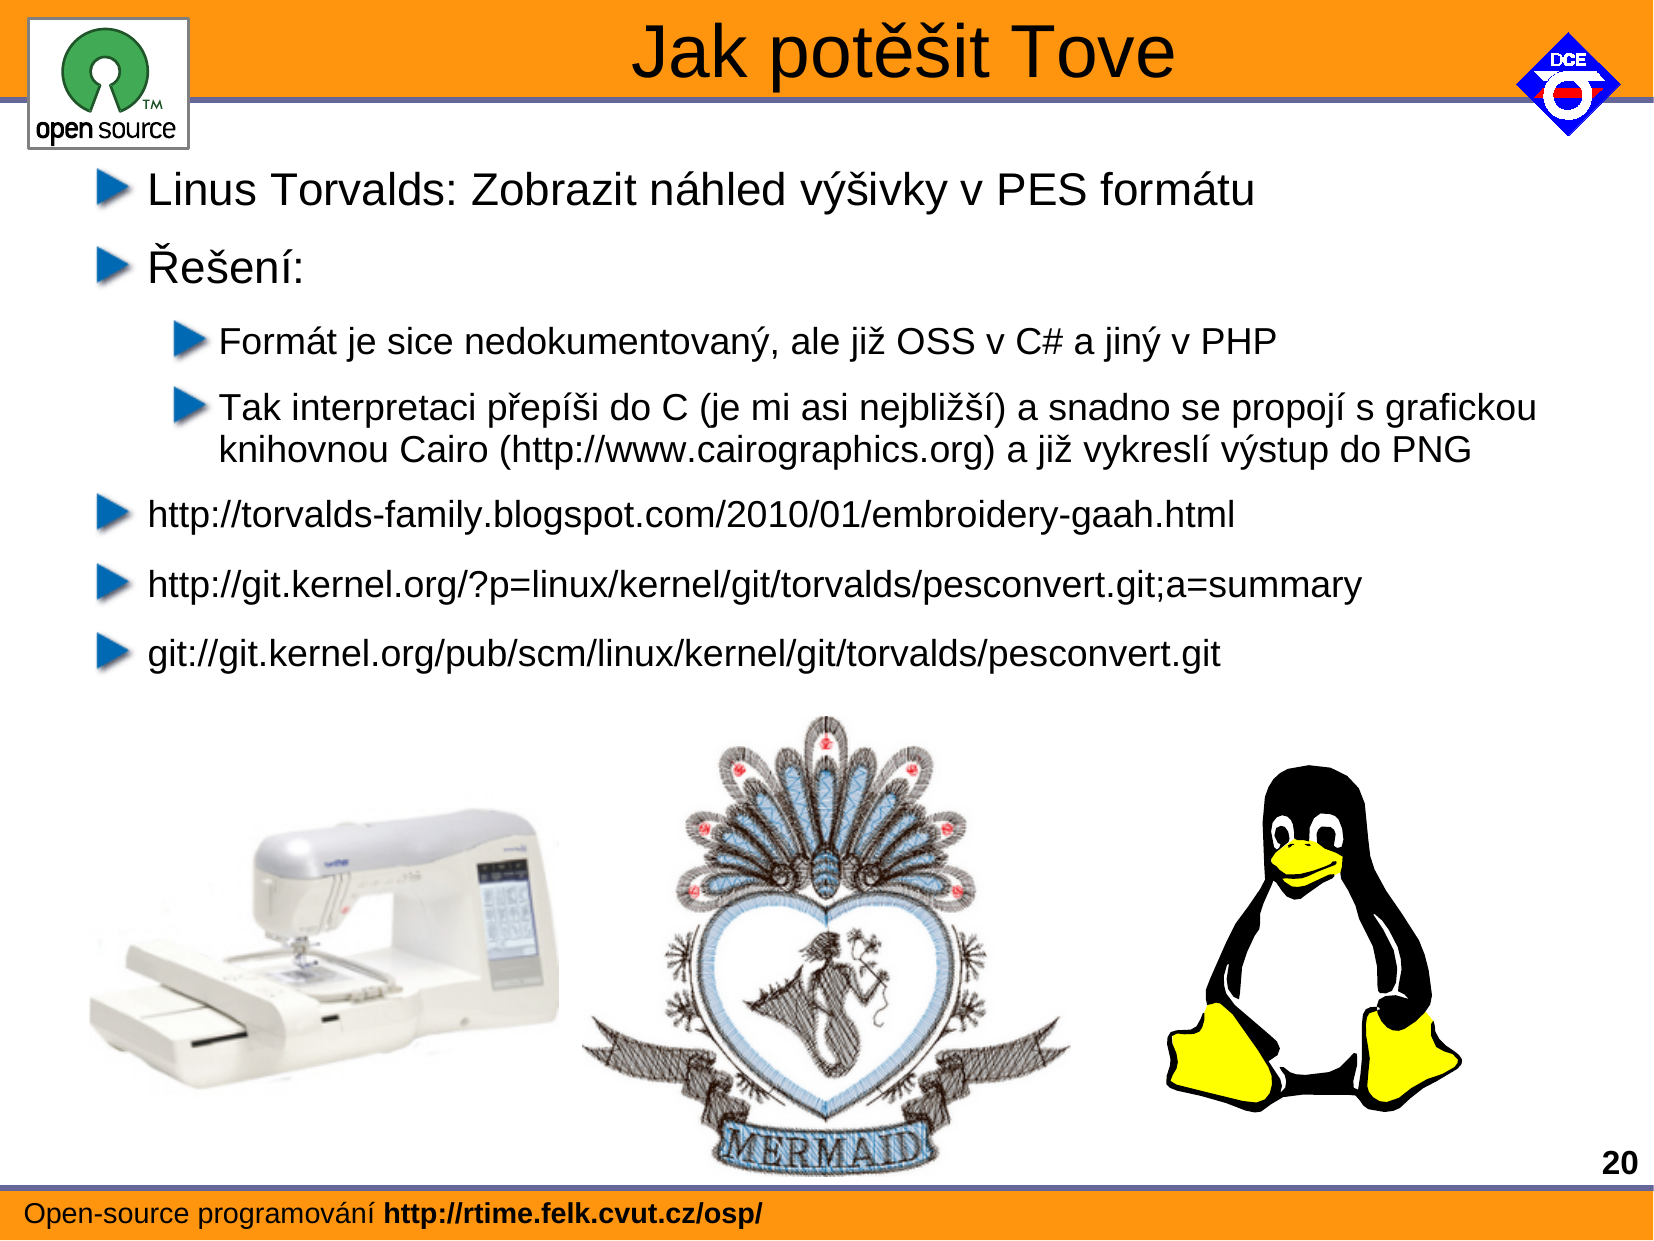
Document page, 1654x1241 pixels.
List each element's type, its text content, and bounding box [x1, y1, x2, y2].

picture [582, 716, 1071, 1177]
picture [89, 794, 559, 1099]
list Linus Torvalds: Zobrazit náhled výšivky v PES formátu Řešení: Formát je sice nedokumentovaný, ale již OSS v C# a jiný v PHP Tak interpretaci přepíši do C (je mi asi nejbližší) a snadno se propojí s grafickou knihovnou Cairo (http://www.cairographics.org) a již vykreslí výstup do PNG http://torvalds-family.blogspot.com/2010/01/embroidery-gaah.html http://git.kernel.org/?p=linux/kernel/git/torvalds/pesconvert.git;a=summary git://git.kernel.org/pub/scm/linux/kernel/git/torvalds/pesconvert.git [76, 163, 1577, 758]
text_box [1166, 765, 1462, 1113]
title Jak potěšit Tove [178, 4, 1631, 98]
